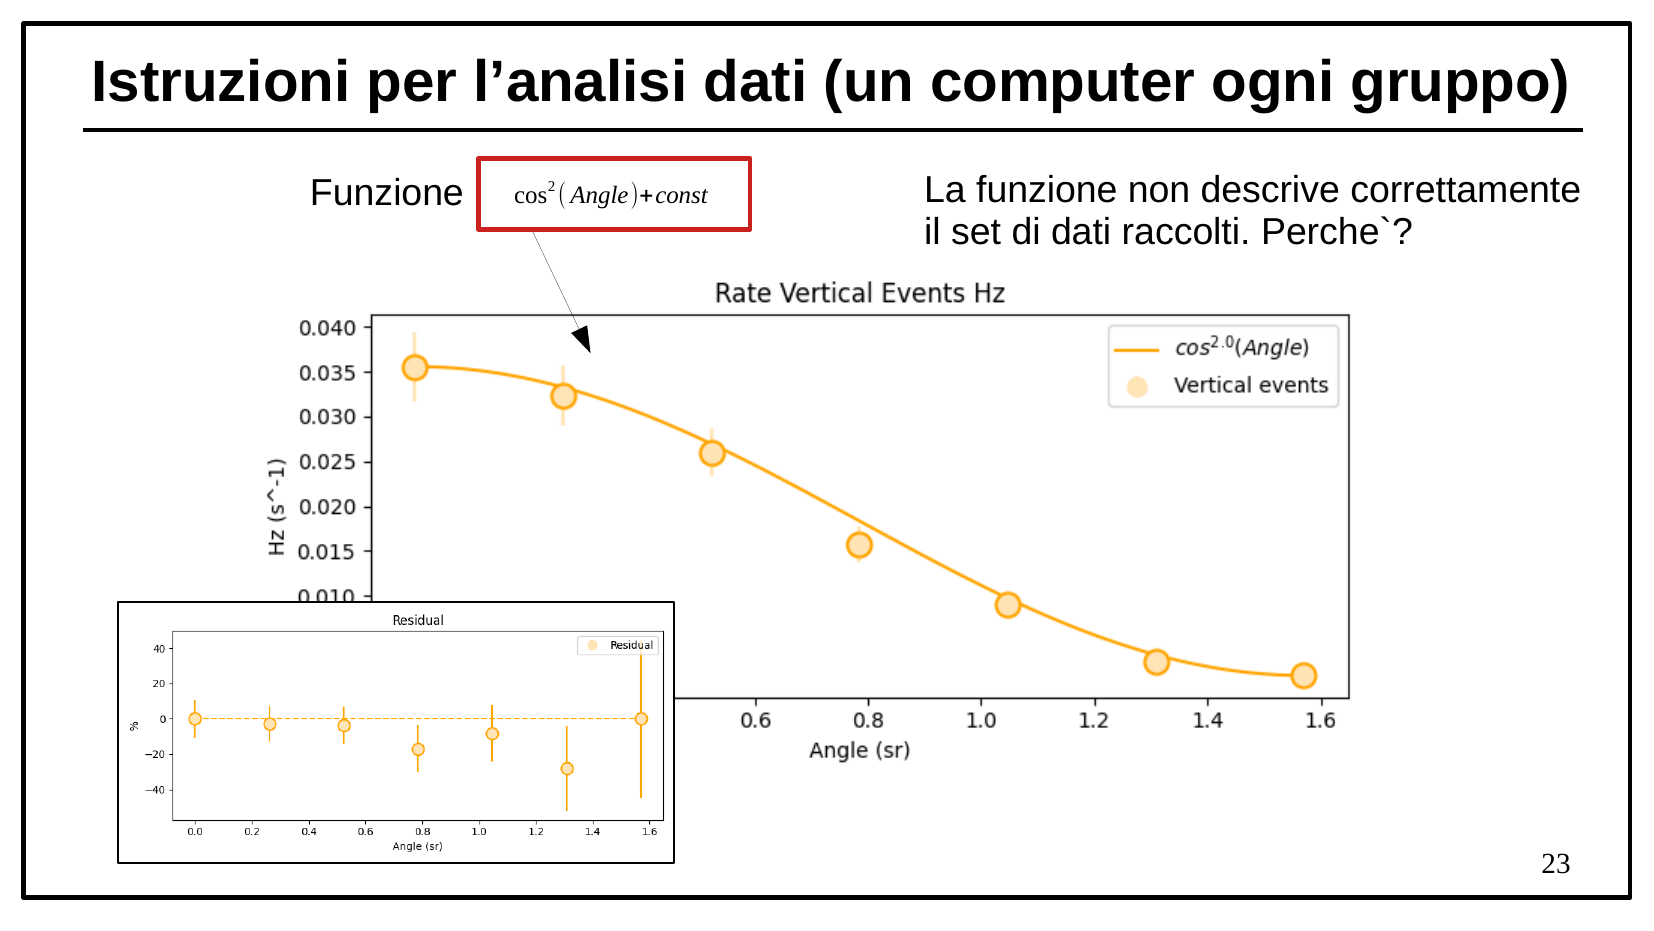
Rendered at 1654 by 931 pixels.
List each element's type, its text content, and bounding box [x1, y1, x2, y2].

picture [118, 603, 674, 863]
text_box Funzione [481, 164, 748, 227]
text_box La funzione non descrive correttamente il set di dati raccolti. Perche`? [909, 161, 1619, 260]
chart [507, 177, 731, 211]
picture [245, 259, 1371, 785]
text_box Istruzioni per l’analisi dati (un computer ogni gruppo) [76, 41, 1601, 154]
text_box Funzione [295, 164, 804, 263]
